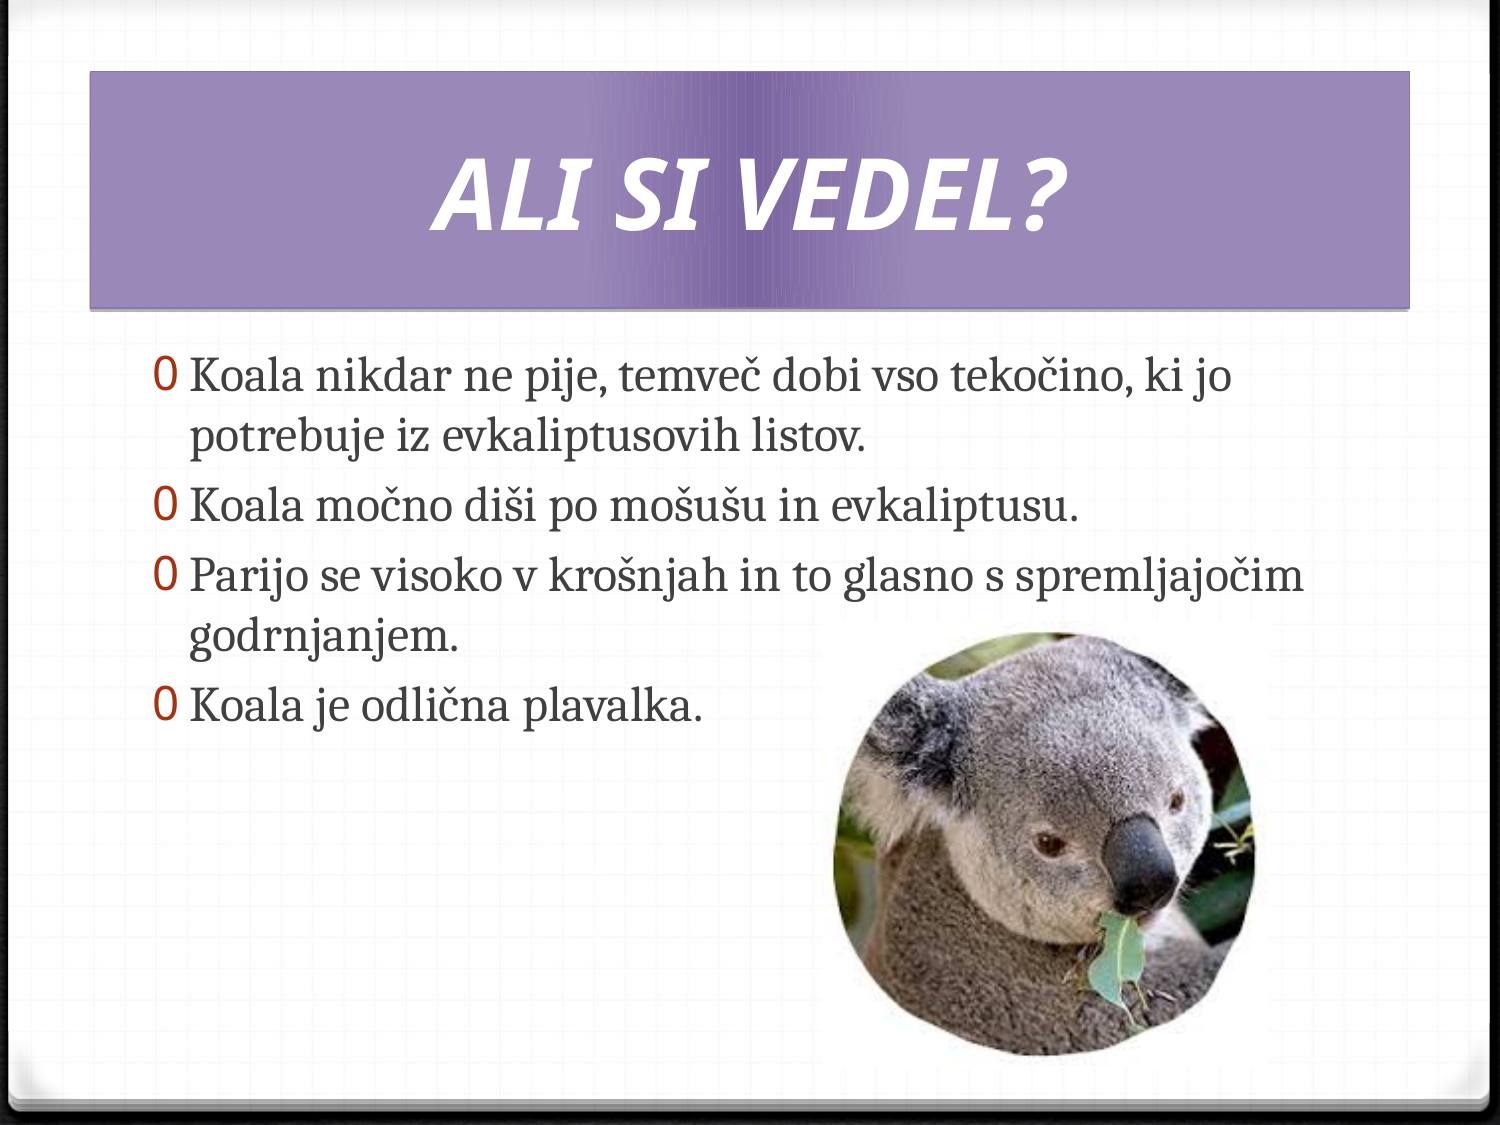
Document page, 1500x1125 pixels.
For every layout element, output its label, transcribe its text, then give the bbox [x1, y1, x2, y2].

list Koala nikdar ne pije, temveč dobi vso tekočino, ki jo potrebuje iz evkaliptusovih listov. Koala močno diši po mošušu in evkaliptusu. Parijo se visoko v krošnjah in to glasno s spremljajočim godrnjanjem. Koala je odlična plavalka. [137, 334, 1363, 983]
title ALI SI VEDEL? [90, 71, 1410, 309]
picture [0, 0, 1500, 1125]
